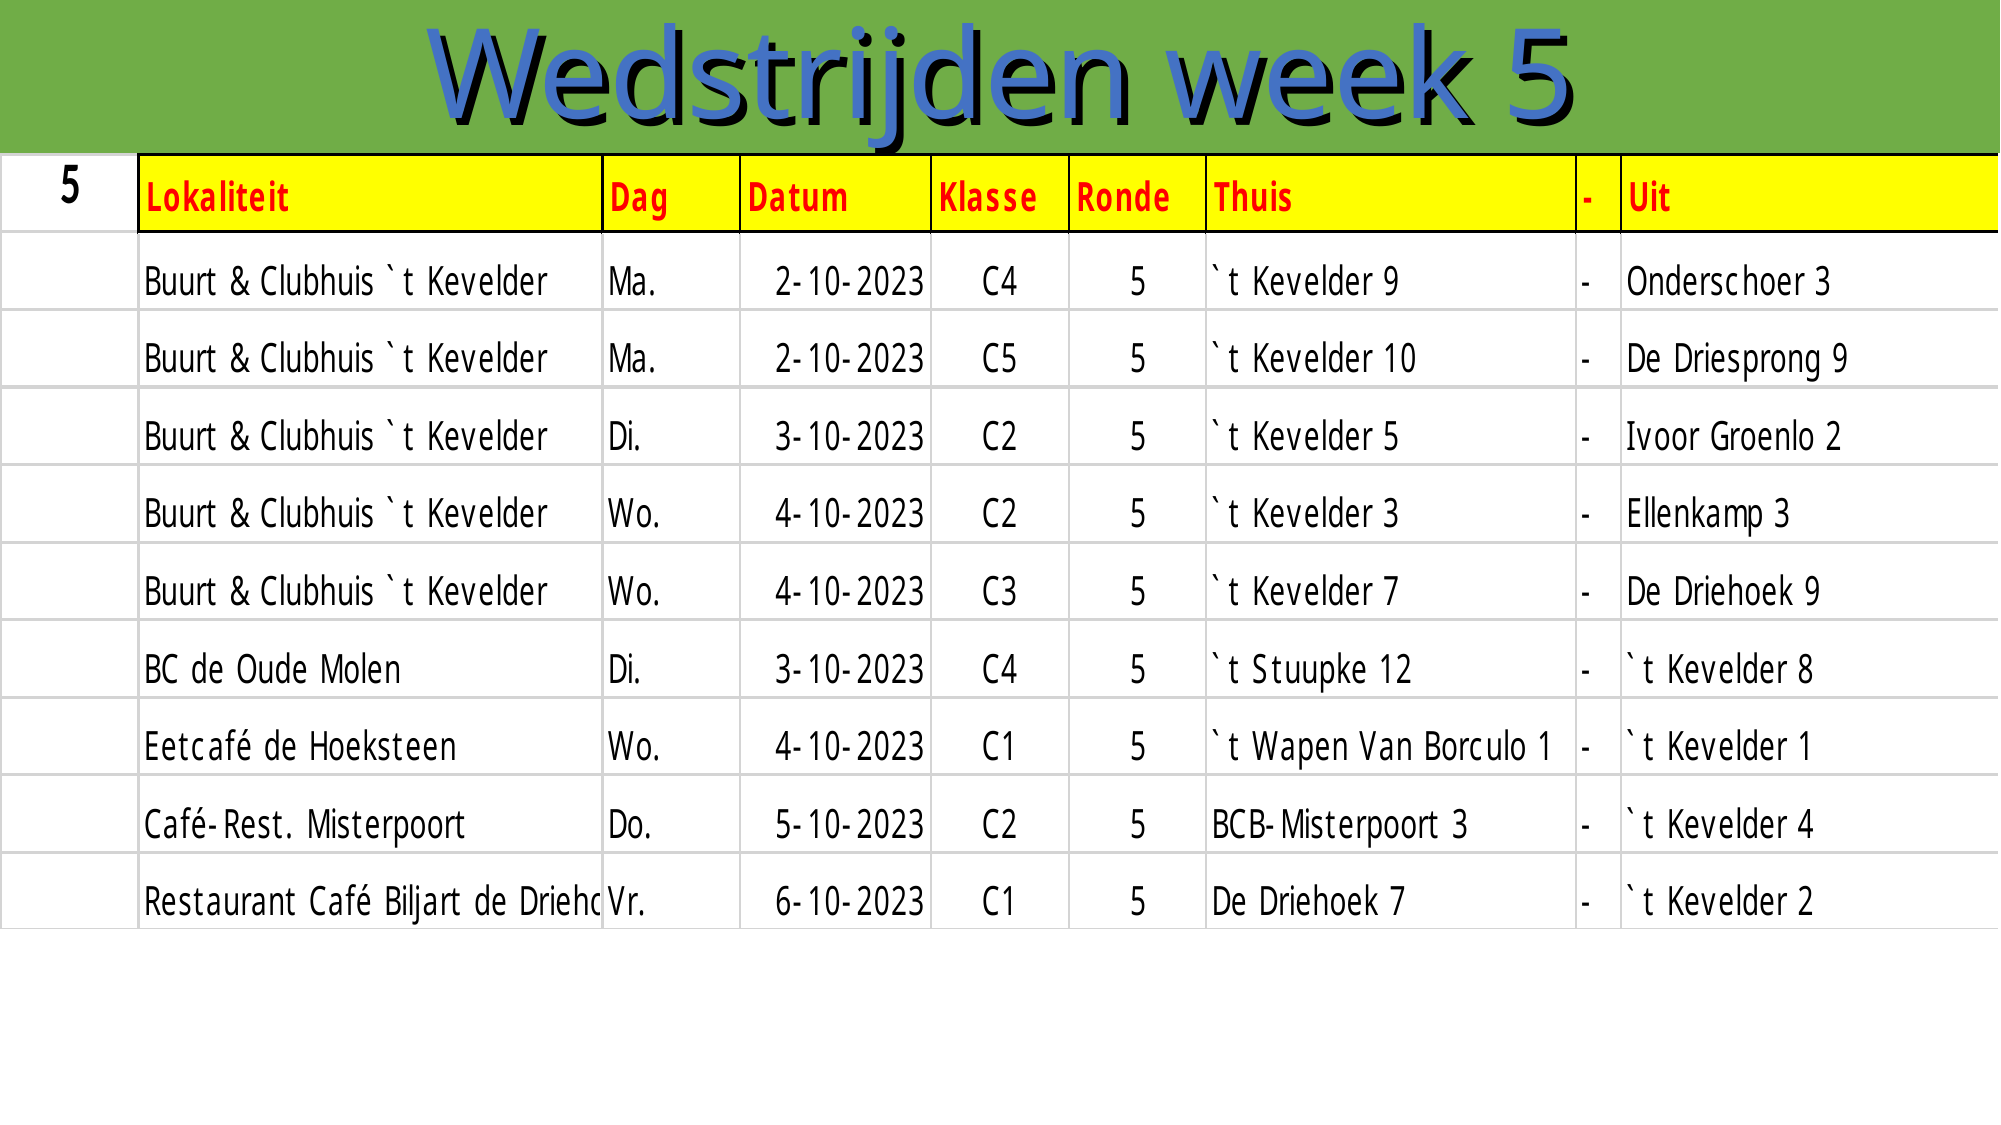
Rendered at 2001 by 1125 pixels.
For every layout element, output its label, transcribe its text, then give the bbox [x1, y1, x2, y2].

picture [0, 152, 2000, 932]
title Wedstrijden week 5 [0, 0, 2000, 152]
